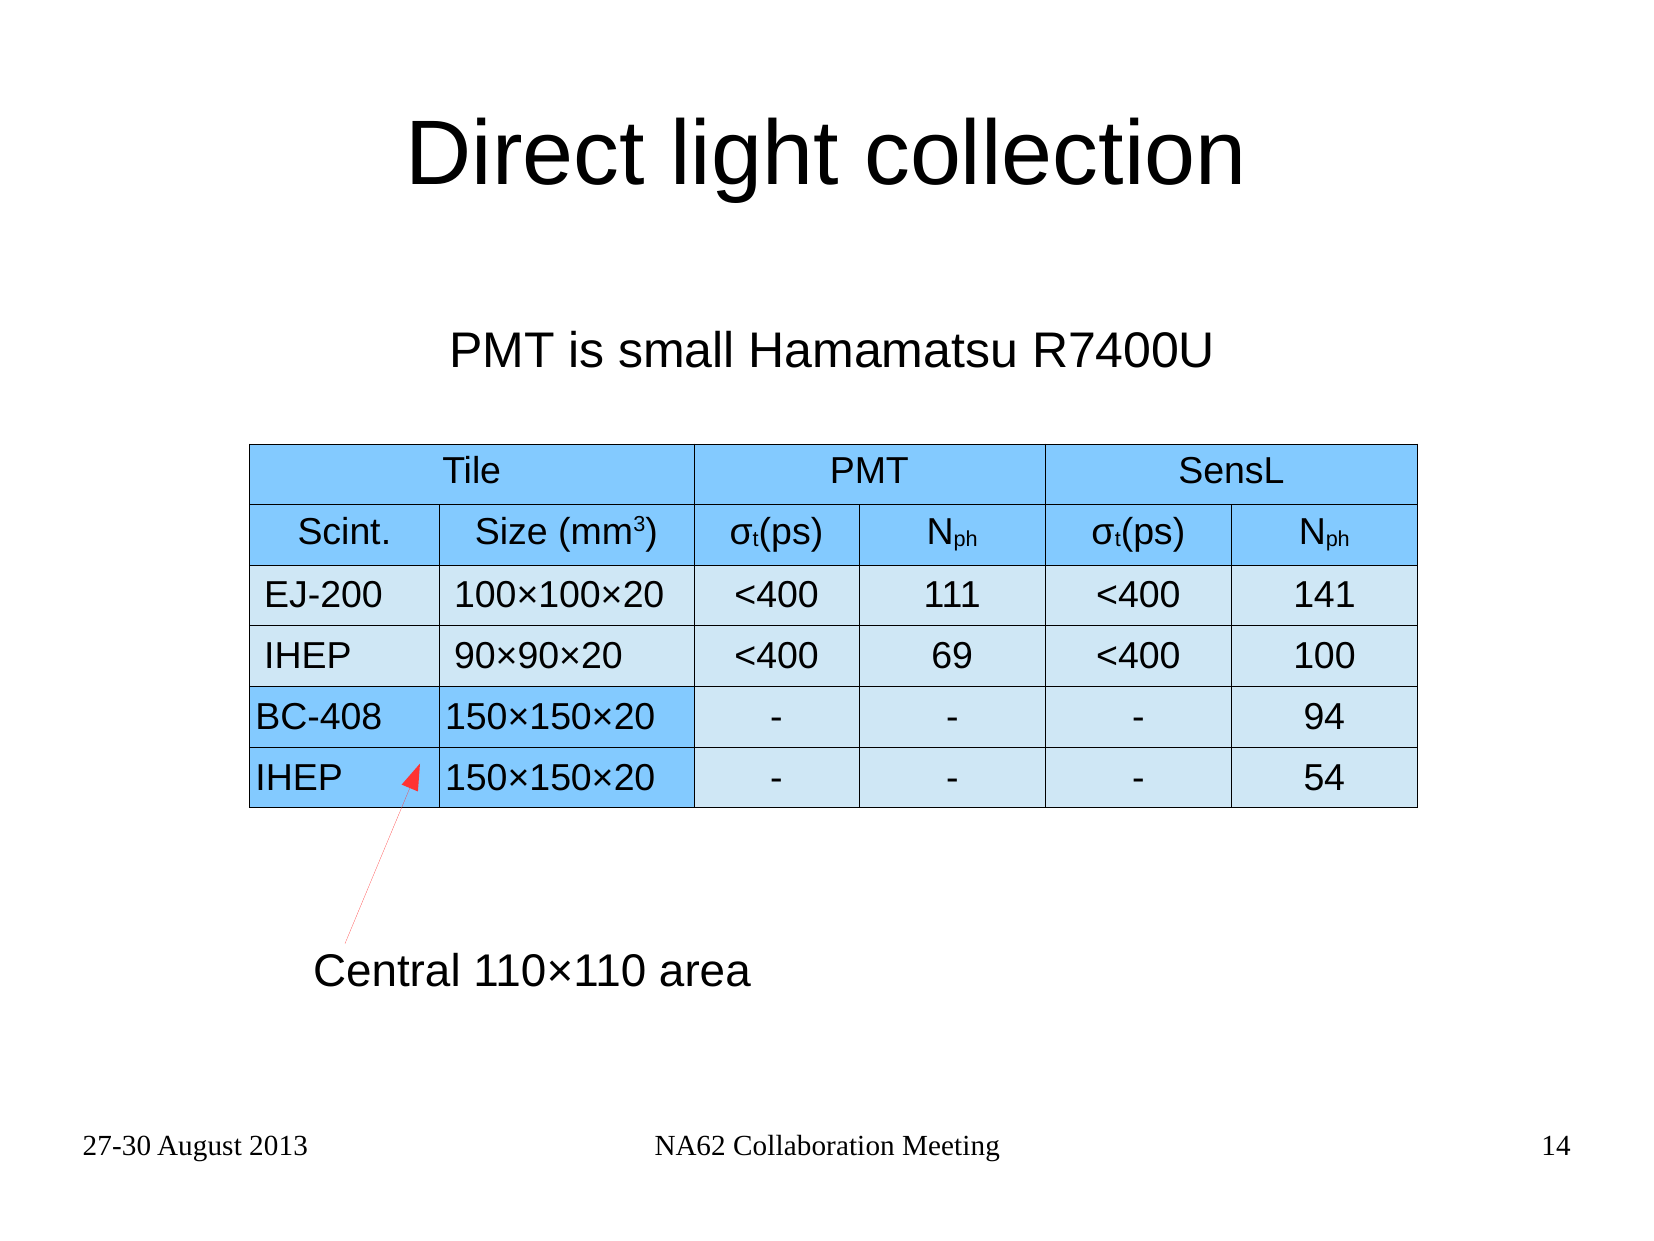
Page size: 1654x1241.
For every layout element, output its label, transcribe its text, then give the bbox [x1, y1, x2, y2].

table_cell 100×100×20 [440, 566, 694, 625]
table_cell σt(ps) [695, 505, 859, 565]
table_header Tile [250, 445, 694, 504]
table_cell 150×150×20 [440, 687, 694, 747]
table_cell 90×90×20 [440, 626, 694, 686]
table_cell 150×150×20 [440, 748, 694, 807]
table_cell - [695, 748, 859, 807]
table_cell - [1046, 748, 1231, 807]
table_cell EJ-200 [250, 566, 439, 625]
table_header SensL [1046, 445, 1417, 504]
text_box PMT is small Hamamatsu R7400U [195, 315, 1471, 386]
table_cell Scint. [250, 505, 439, 565]
table_cell 141 [1232, 566, 1417, 625]
table_cell IHEP [250, 626, 439, 686]
table_cell Size (mm3) [440, 505, 694, 565]
table_cell Nph [860, 505, 1045, 565]
title Direct light collection [82, 49, 1571, 257]
table_cell σt(ps) [1046, 505, 1231, 565]
table_cell IHEP [250, 748, 439, 807]
table_cell <400 [695, 566, 859, 625]
table_cell 100 [1232, 626, 1417, 686]
table_cell 69 [860, 626, 1045, 686]
text_box Central 110×110 area [298, 937, 766, 1004]
table_cell Nph [1232, 505, 1417, 565]
table_cell BC-408 [250, 687, 439, 747]
table_cell - [695, 687, 859, 747]
table_cell <400 [1046, 566, 1231, 625]
table_cell <400 [695, 626, 859, 686]
table_cell 111 [860, 566, 1045, 625]
table_header PMT [695, 445, 1045, 504]
table_cell - [860, 687, 1045, 747]
table_cell - [860, 748, 1045, 807]
table_cell - [1046, 687, 1231, 747]
table_cell 94 [1232, 687, 1417, 747]
table_cell 54 [1232, 748, 1417, 807]
table_cell <400 [1046, 626, 1231, 686]
